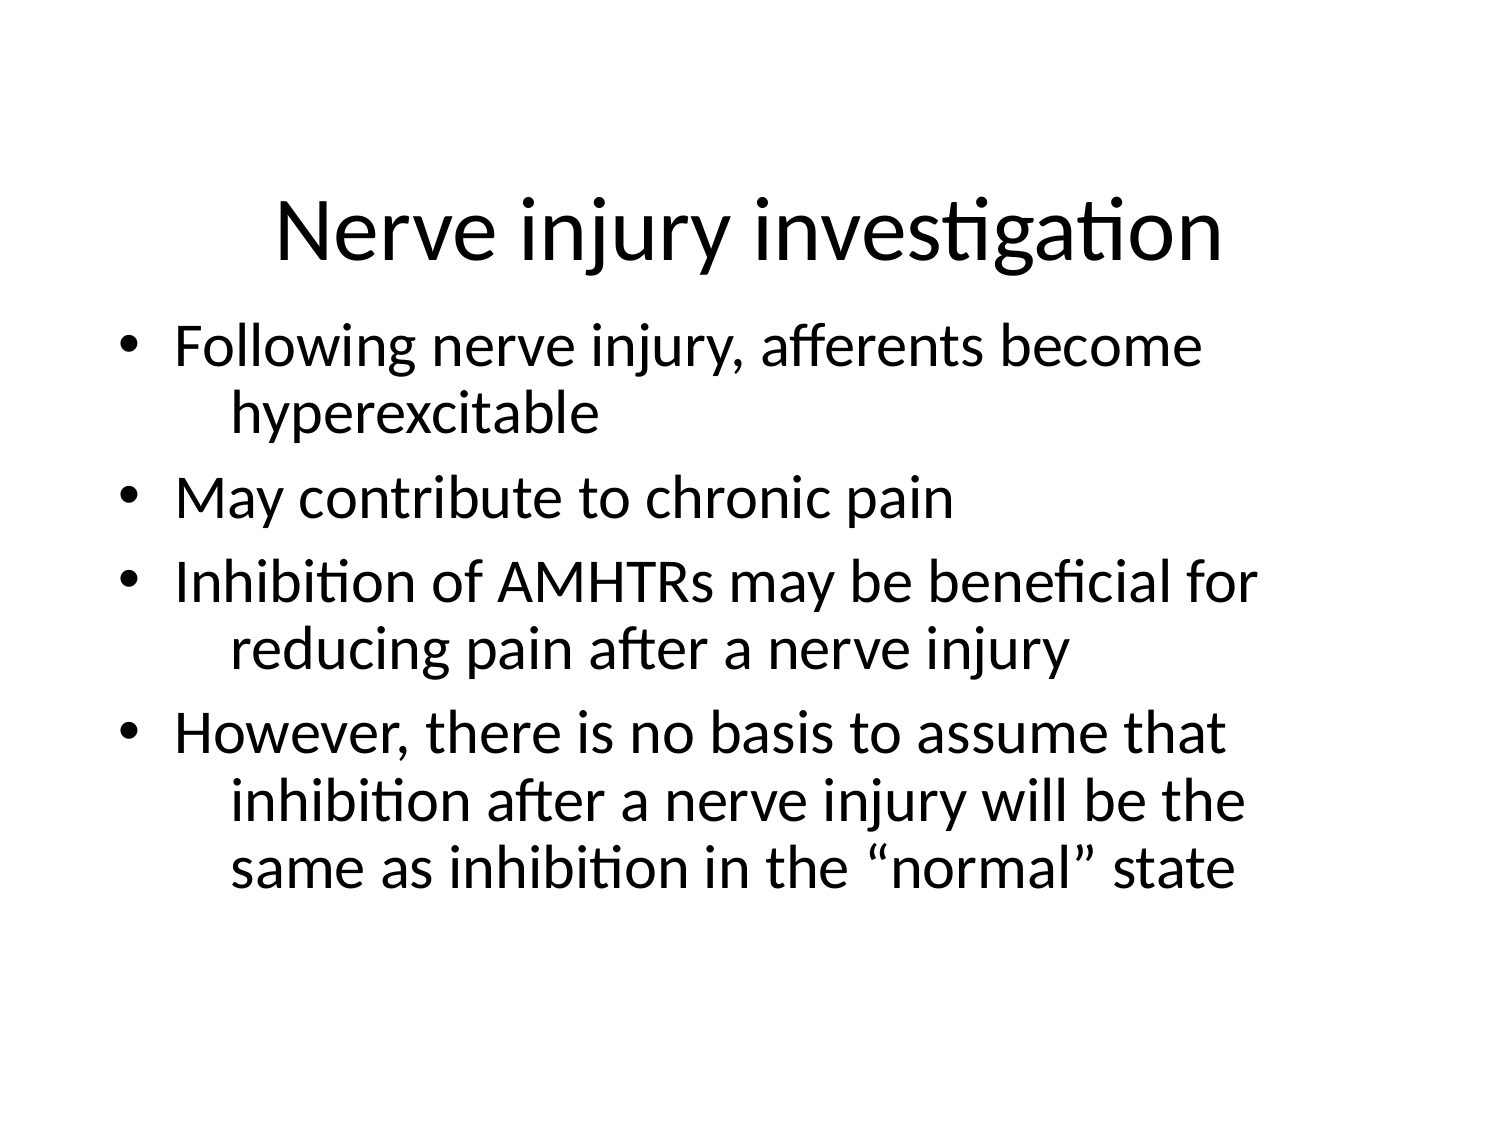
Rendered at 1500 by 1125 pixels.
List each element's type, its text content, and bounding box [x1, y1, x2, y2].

list Following nerve injury, afferents become hyperexcitable May contribute to chronic pain Inhibition of AMHTRs may be beneficial for reducing pain after a nerve injury However, there is no basis to assume that inhibition after a nerve injury will be the same as inhibition in the “normal” state [103, 305, 1397, 923]
title Nerve injury investigation [103, 141, 1397, 305]
